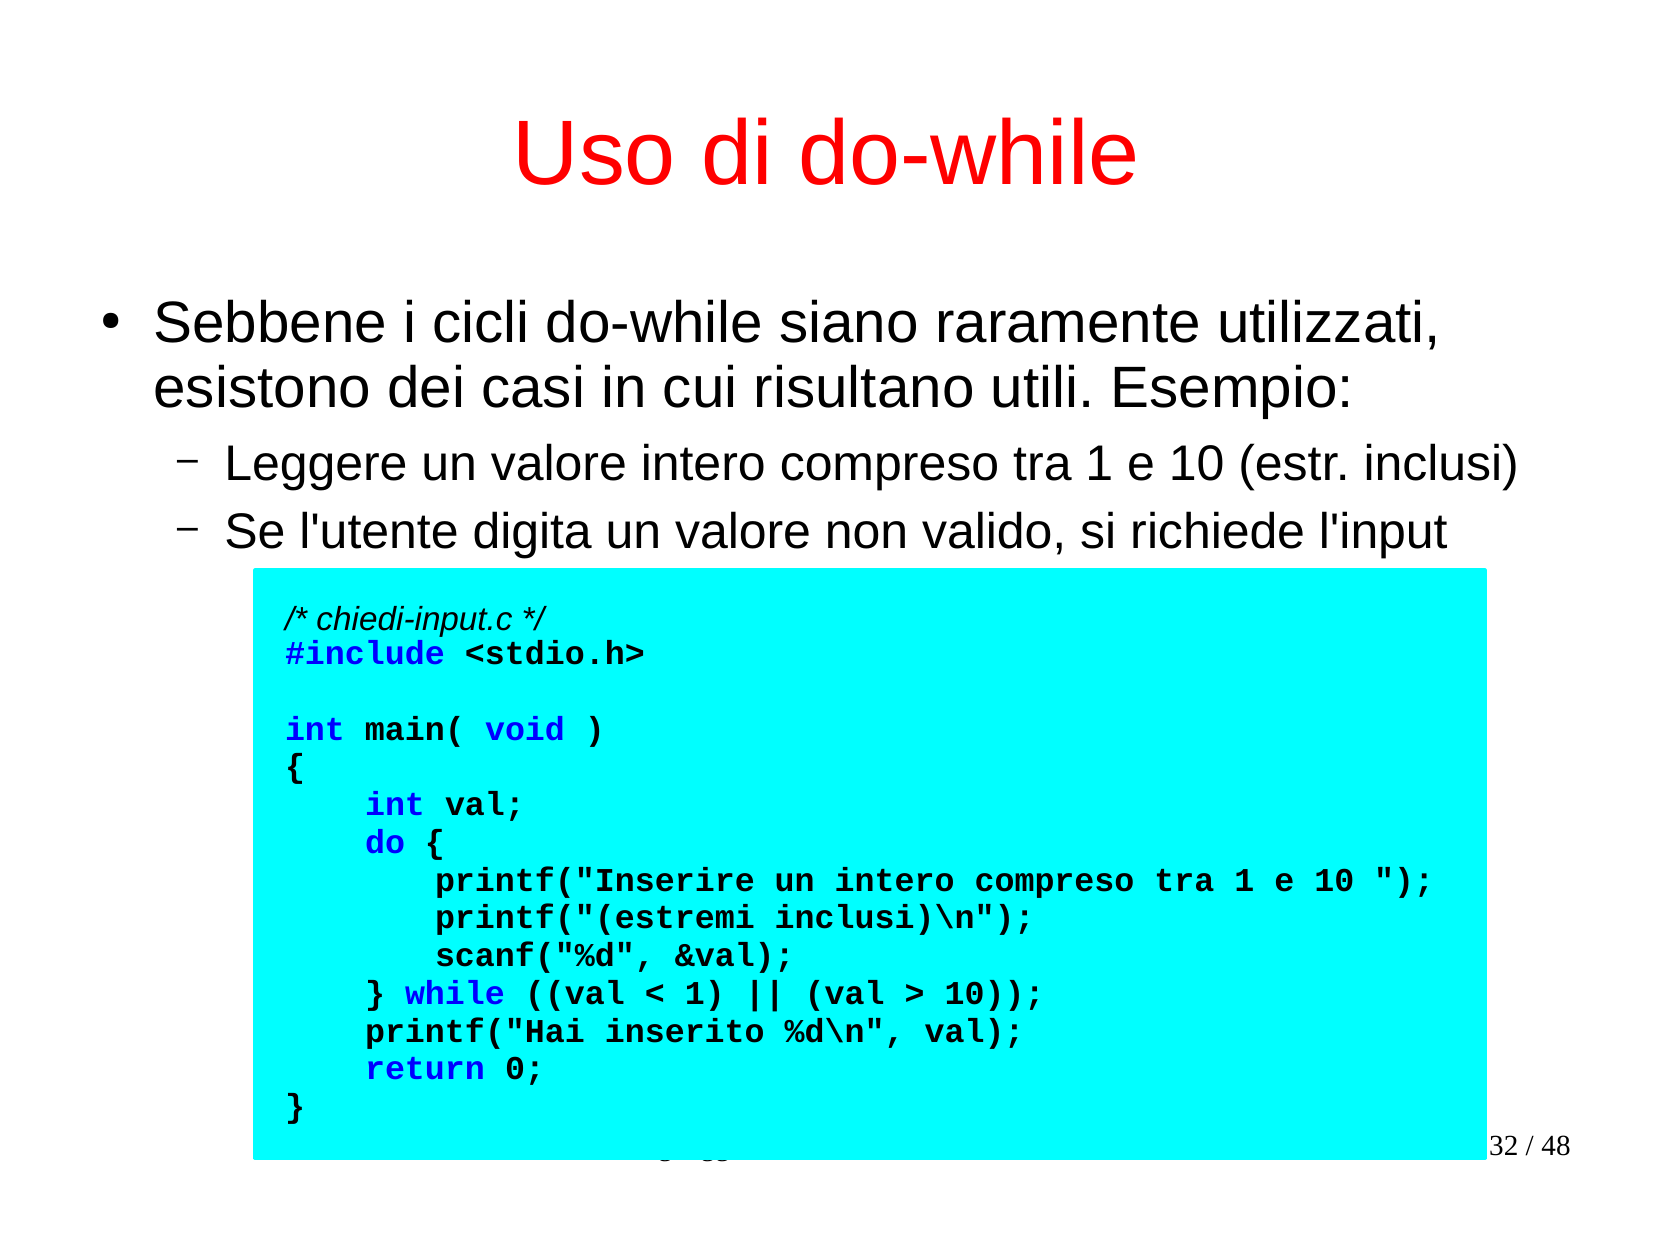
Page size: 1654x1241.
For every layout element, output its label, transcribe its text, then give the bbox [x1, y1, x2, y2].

title Uso di do-while [82, 49, 1571, 257]
text_box /* chiedi-input.c */ #include <stdio.h> int main( void ) { int val; do { printf("Inserire un intero compreso tra 1 e 10 "); printf("(estremi inclusi)\n"); scanf("%d", &val); } while ((val < 1) || (val > 10)); printf("Hai inserito %d\n", val); return 0; } [255, 570, 1486, 1159]
list Sebbene i cicli do-while siano raramente utilizzati, esistono dei casi in cui risultano utili. Esempio: Leggere un valore intero compreso tra 1 e 10 (estr. inclusi) Se l'utente digita un valore non valido, si richiede l'input [82, 290, 1571, 1109]
